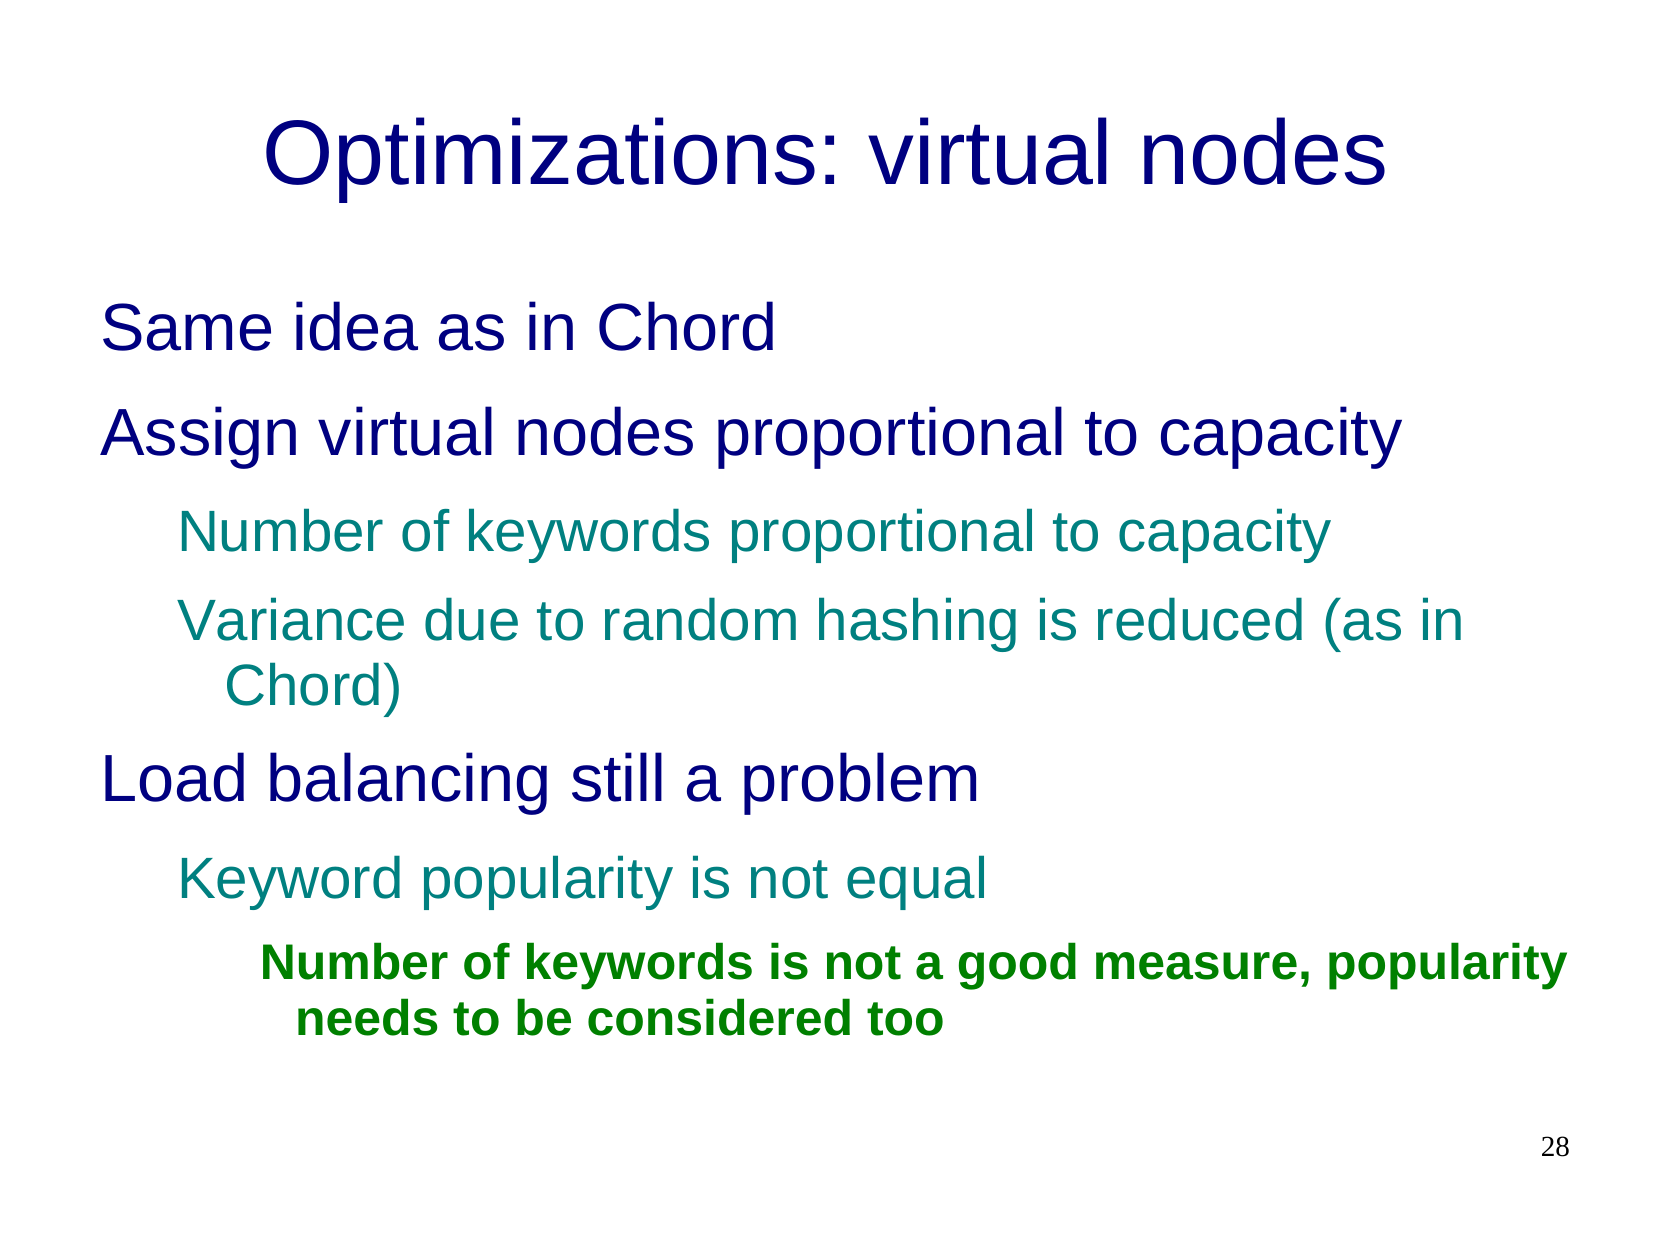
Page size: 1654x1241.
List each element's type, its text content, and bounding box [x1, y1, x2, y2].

title Optimizations: virtual nodes [82, 49, 1571, 257]
list Same idea as in Chord Assign virtual nodes proportional to capacity Number of keywords proportional to capacity Variance due to random hashing is reduced (as in Chord) Load balancing still a problem Keyword popularity is not equal Number of keywords is not a good measure, popularity needs to be considered too [82, 290, 1571, 1109]
